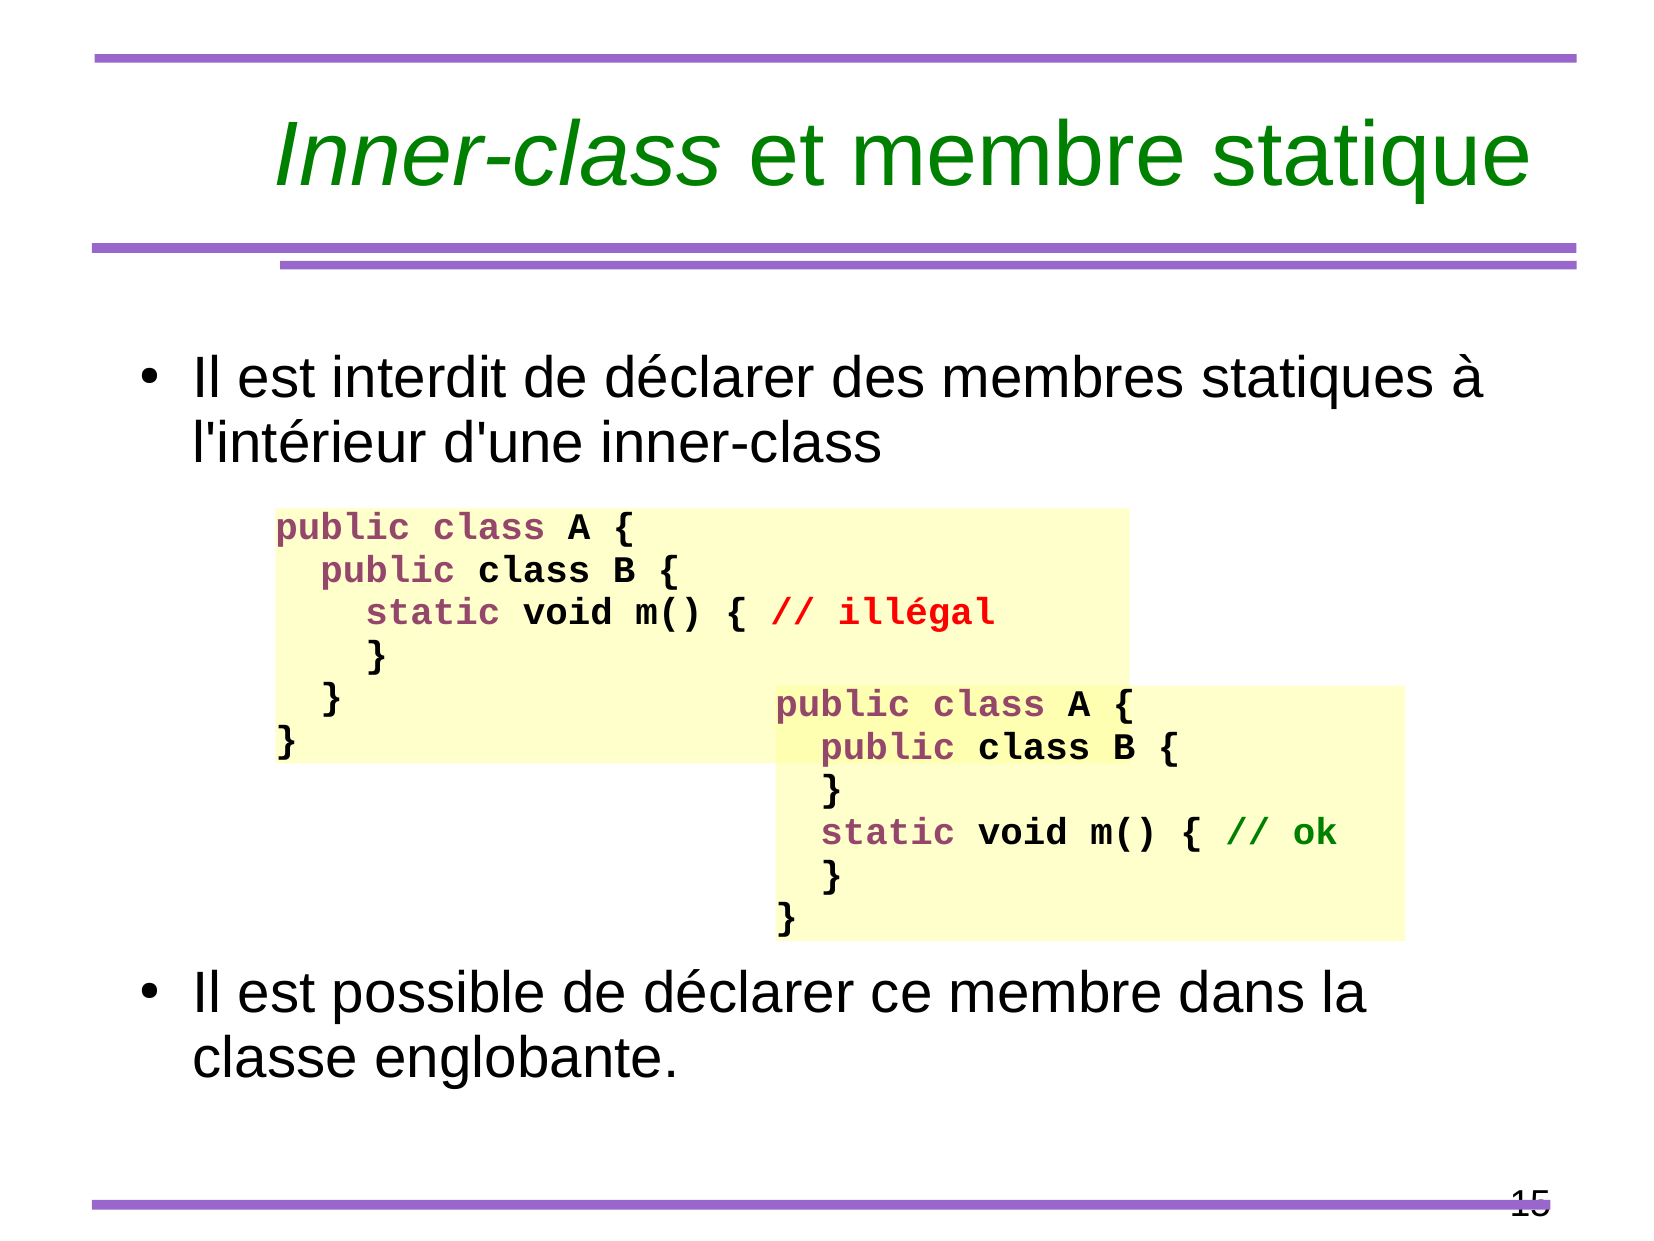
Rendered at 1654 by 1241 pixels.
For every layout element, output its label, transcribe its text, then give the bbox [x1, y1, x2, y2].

text_box public class A { public class B { } static void m() { // ok } } [775, 685, 1406, 941]
title Inner-class et membre statique [121, 49, 1534, 257]
list Il est interdit de déclarer des membres statiques à l'intérieur d'une inner-class Il est possible de déclarer ce membre dans la classe englobante. [121, 344, 1534, 1090]
text_box public class A { public class B { static void m() { // illégal } } } [275, 508, 1130, 764]
